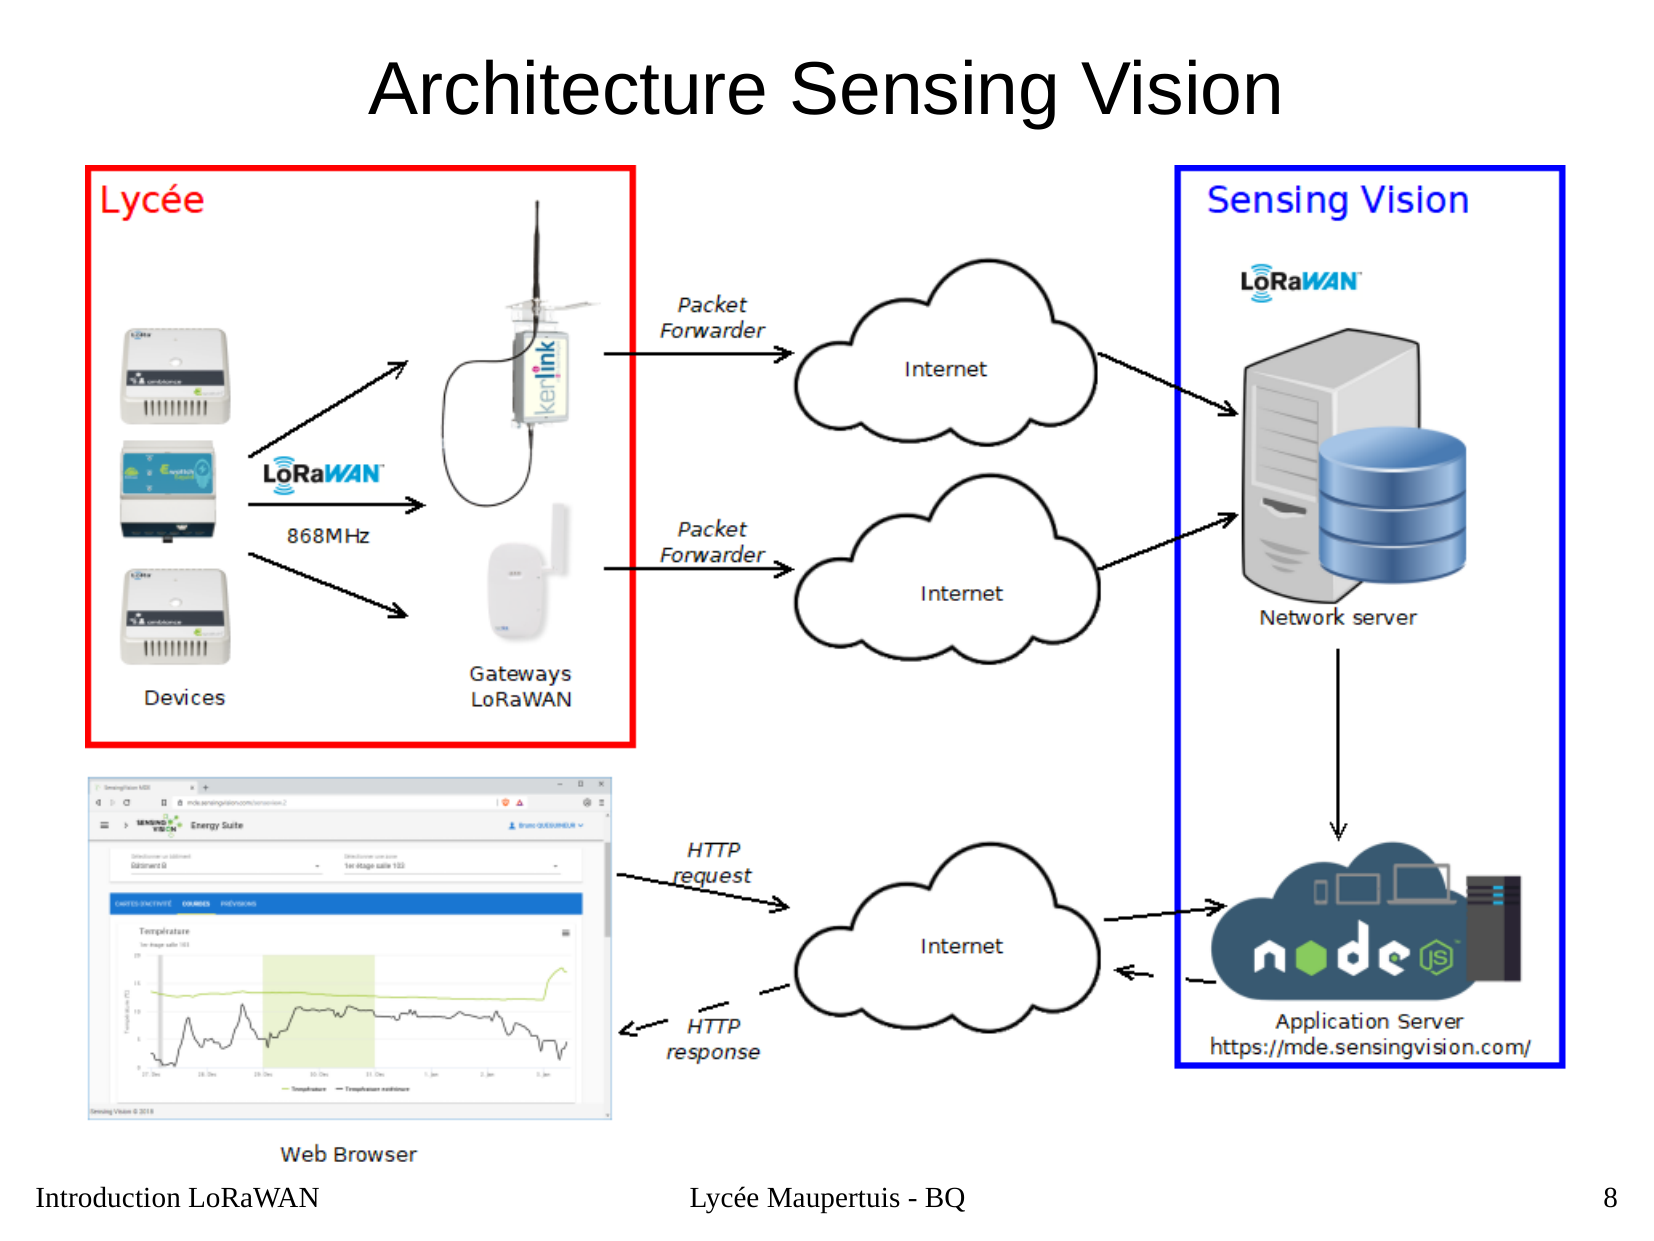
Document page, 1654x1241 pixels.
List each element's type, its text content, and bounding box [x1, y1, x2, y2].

title Architecture Sensing Vision [35, 35, 1619, 142]
picture [85, 165, 1569, 1170]
